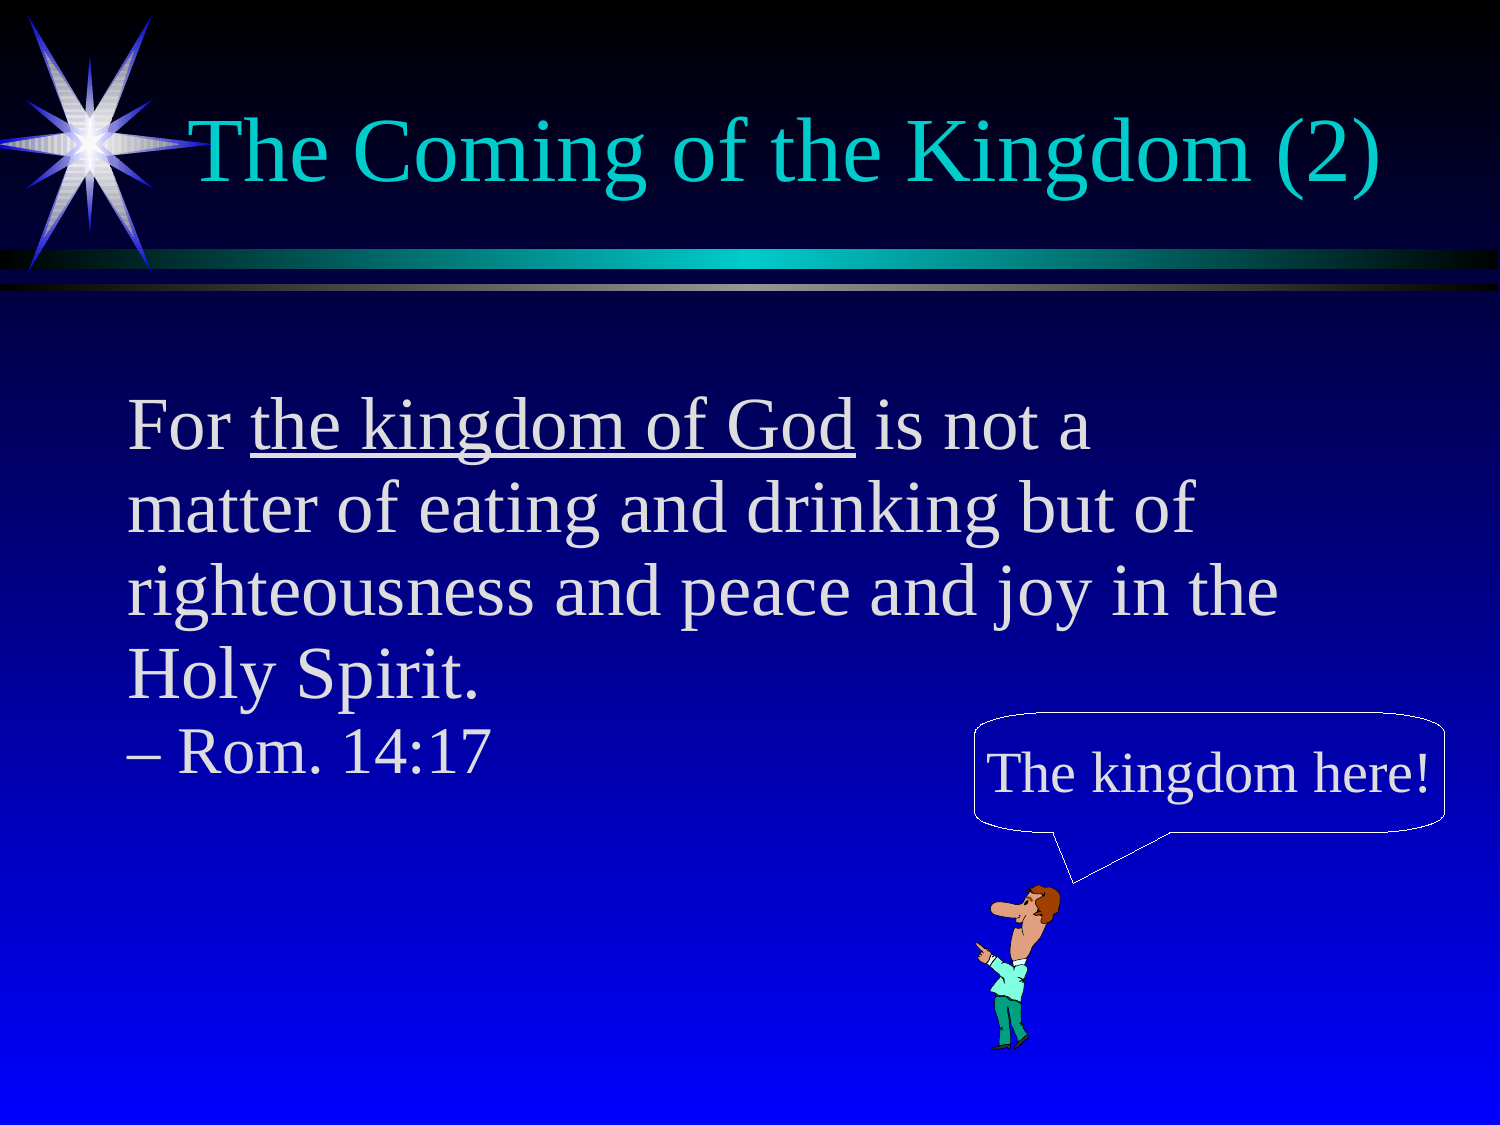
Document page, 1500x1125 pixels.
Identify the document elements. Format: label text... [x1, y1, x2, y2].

title The Coming of the Kingdom (2) [187, 56, 1463, 244]
text_box For the kingdom of God is not a matter of eating and drinking but of righteousness and peace and joy in the Holy Spirit. – Rom. 14:17 [112, 375, 1313, 796]
chart [975, 884, 1061, 1051]
text_box The kingdom here! [974, 712, 1445, 884]
